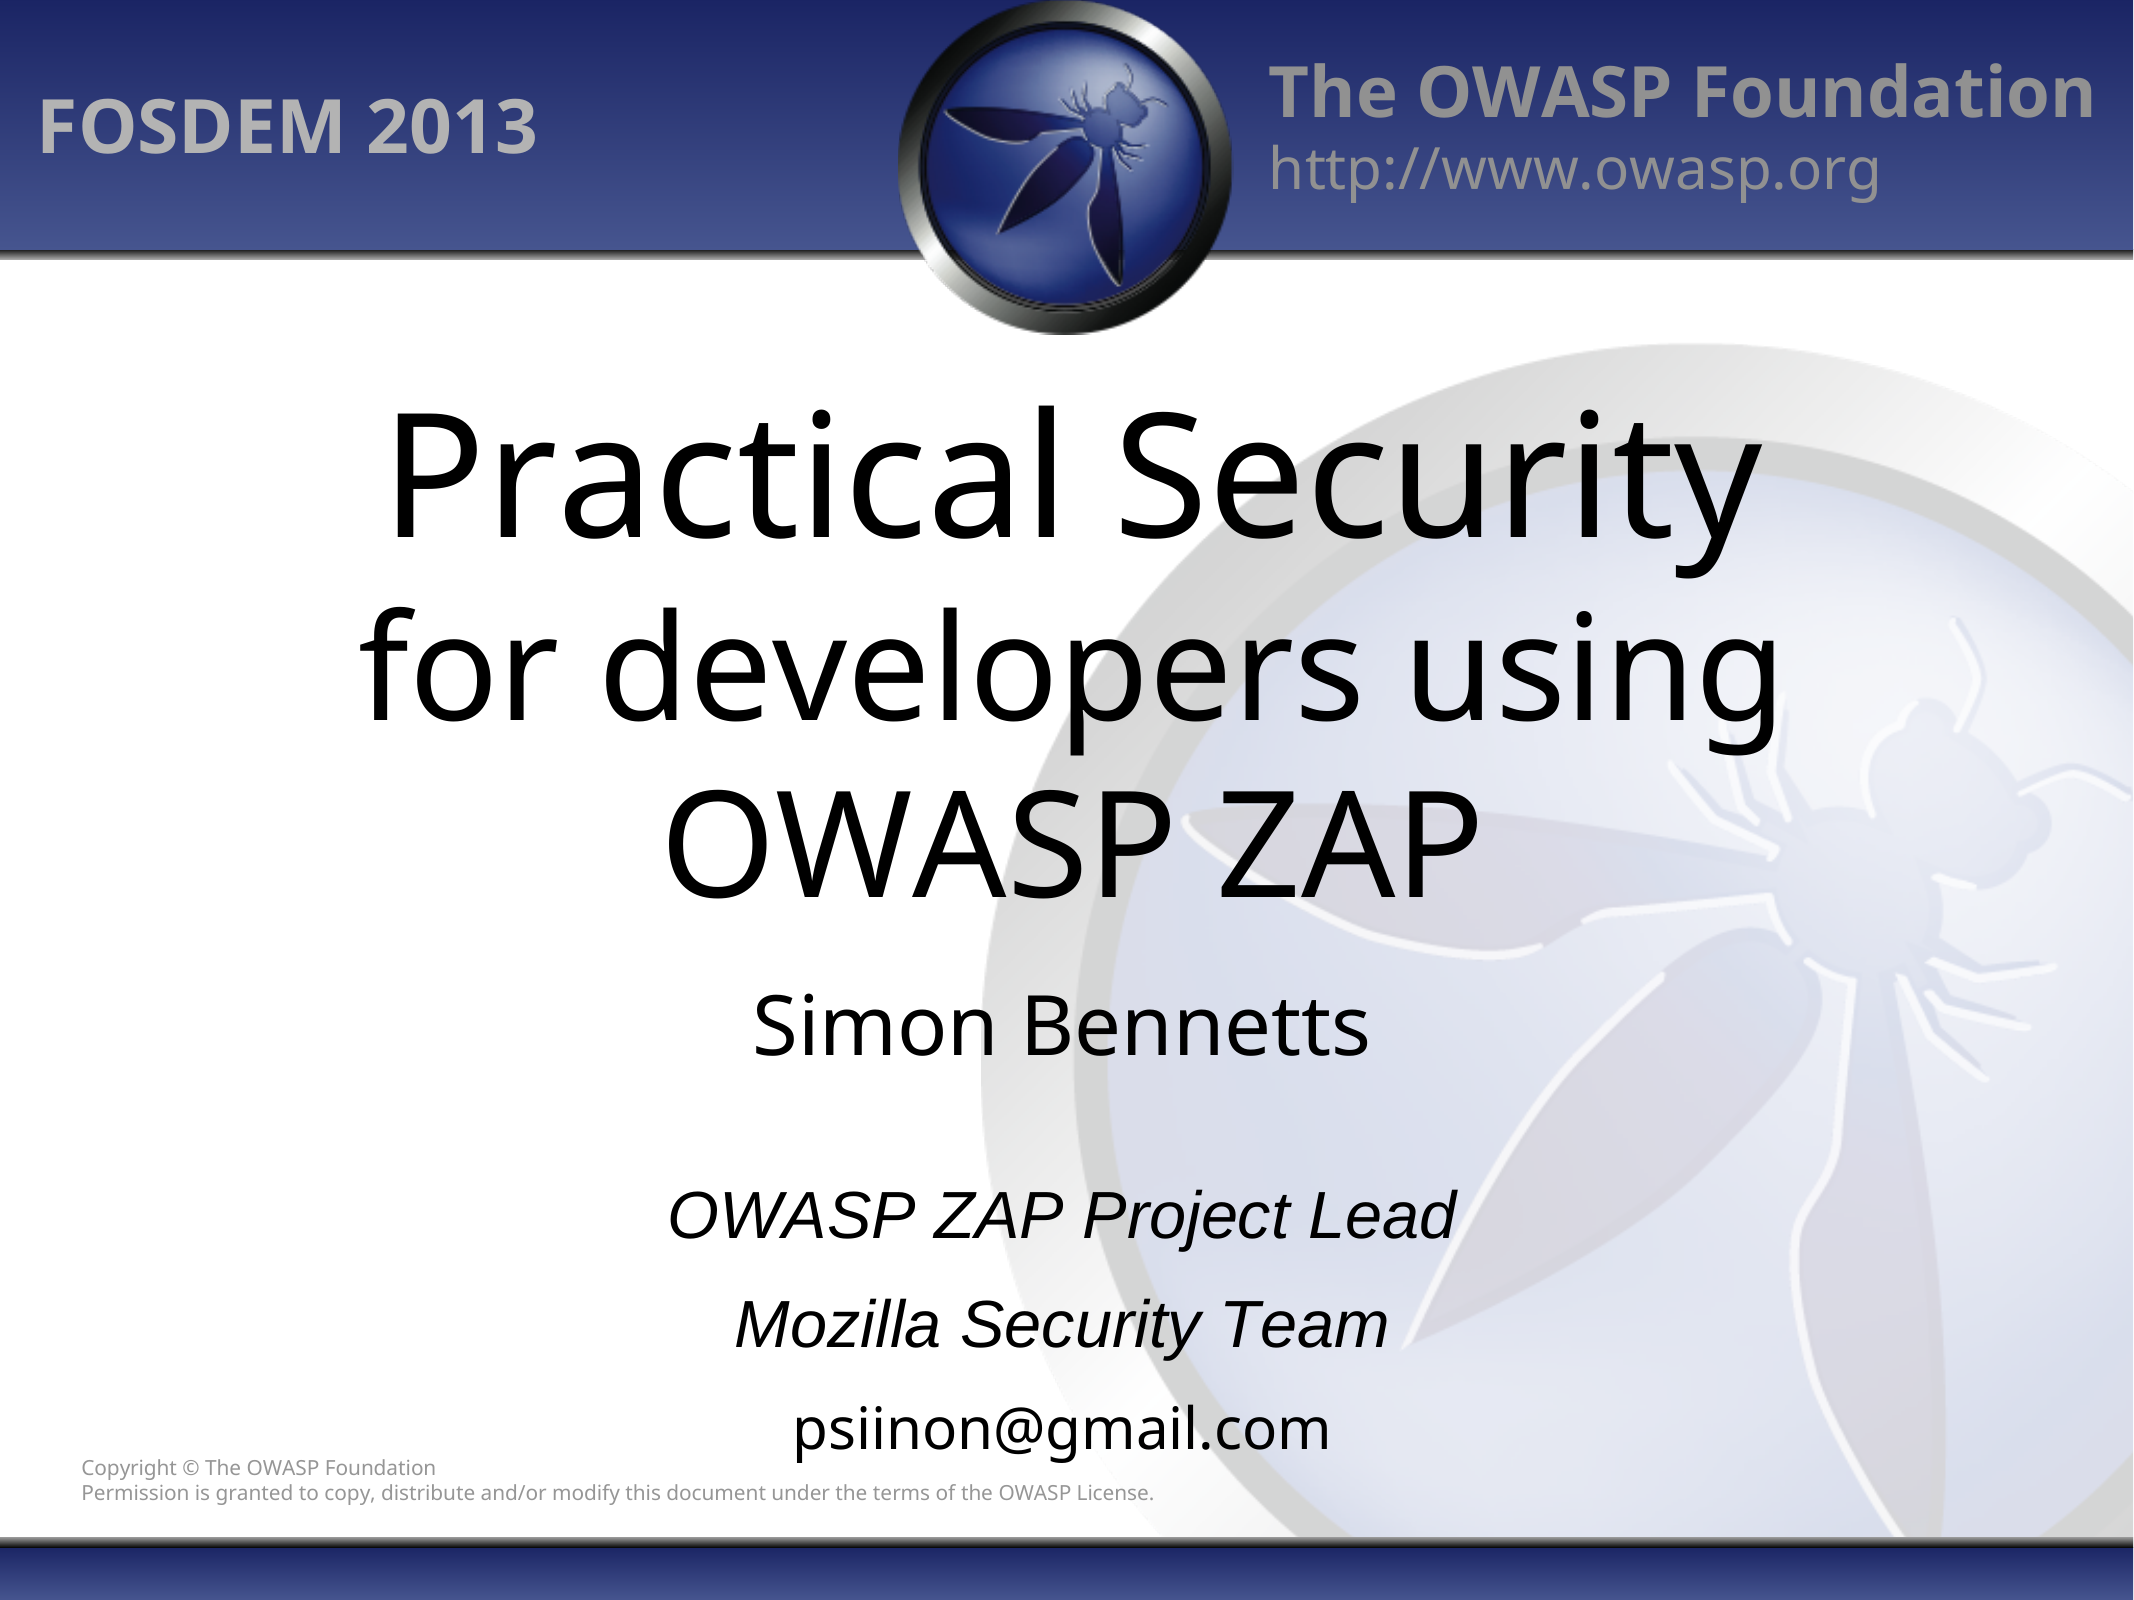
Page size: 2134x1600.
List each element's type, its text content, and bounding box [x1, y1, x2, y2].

title Practical Security for developers using OWASP ZAP [129, 357, 2017, 935]
picture [981, 339, 2134, 1600]
text_box Simon Bennetts OWASP ZAP Project Lead Mozilla Security Team psiinon@gmail.com [204, 875, 1921, 1378]
text_box FOSDEM 2013 [36, 30, 862, 218]
picture [898, 0, 1234, 335]
